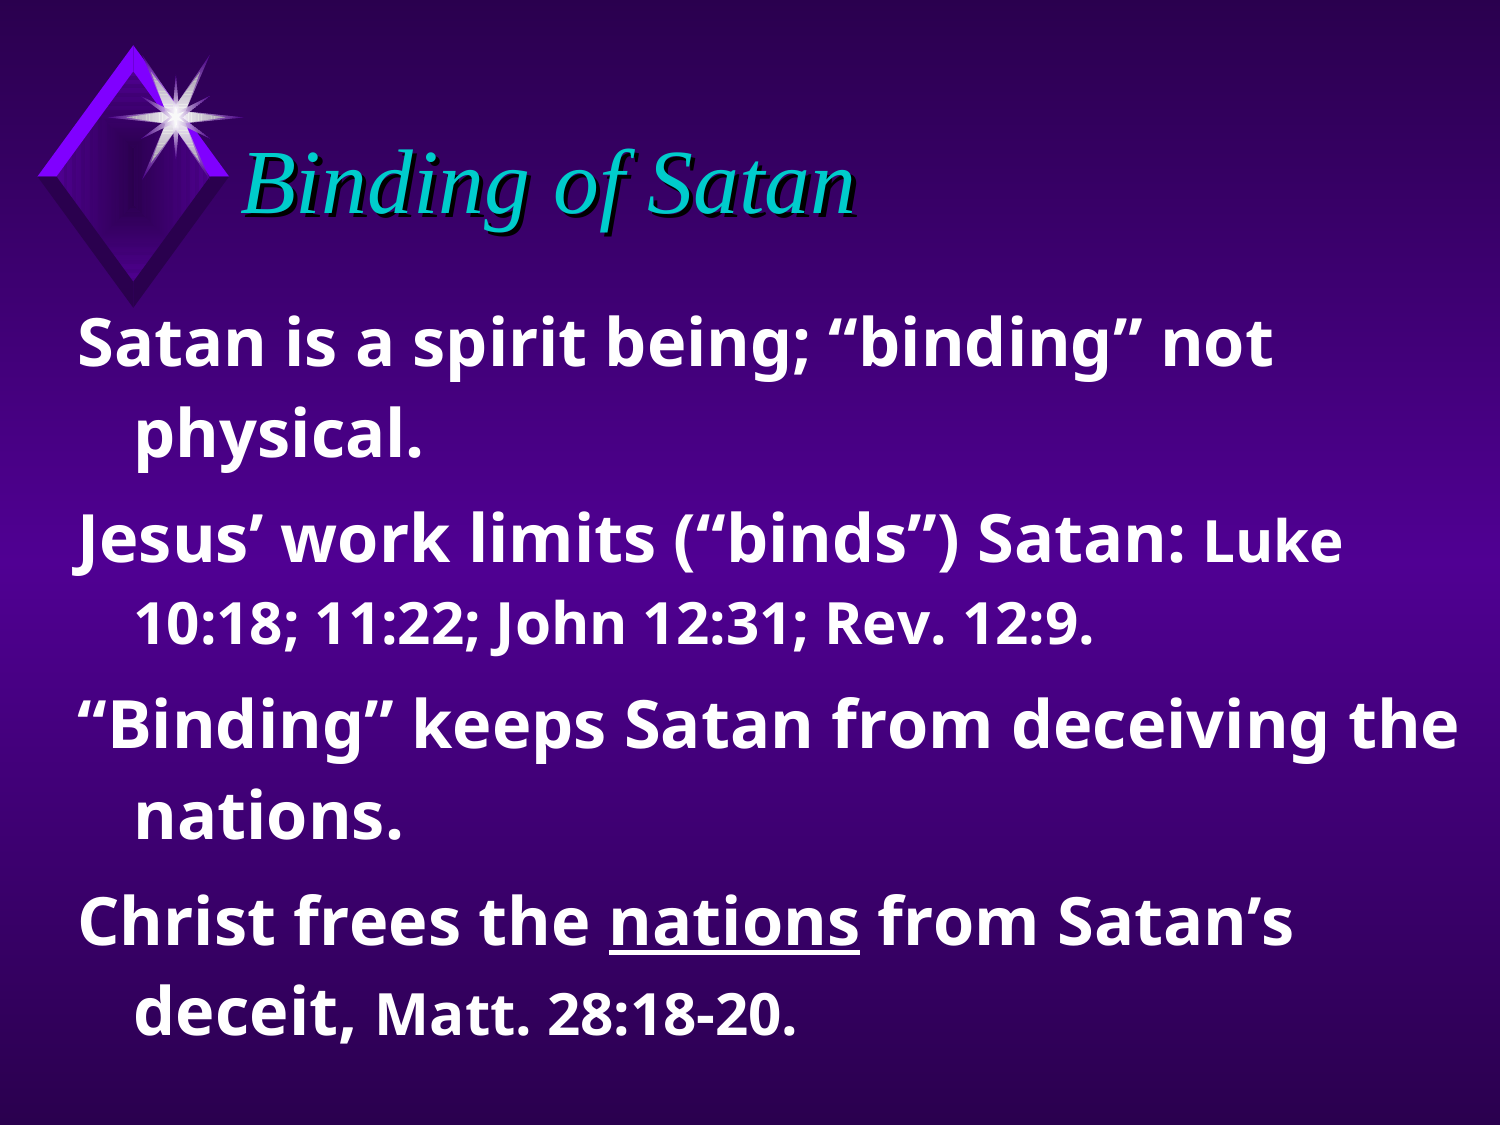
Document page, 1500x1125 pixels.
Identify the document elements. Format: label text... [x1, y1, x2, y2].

title Binding of Satan [224, 78, 1388, 287]
list Satan is a spirit being; “binding” not physical. Jesus’ work limits (“binds”) Satan: Luke 10:18; 11:22; John 12:31; Rev. 12:9. “Binding” keeps Satan from deceiving the nations. Christ frees the nations from Satan’s deceit, Matt. 28:18-20. [62, 287, 1500, 963]
